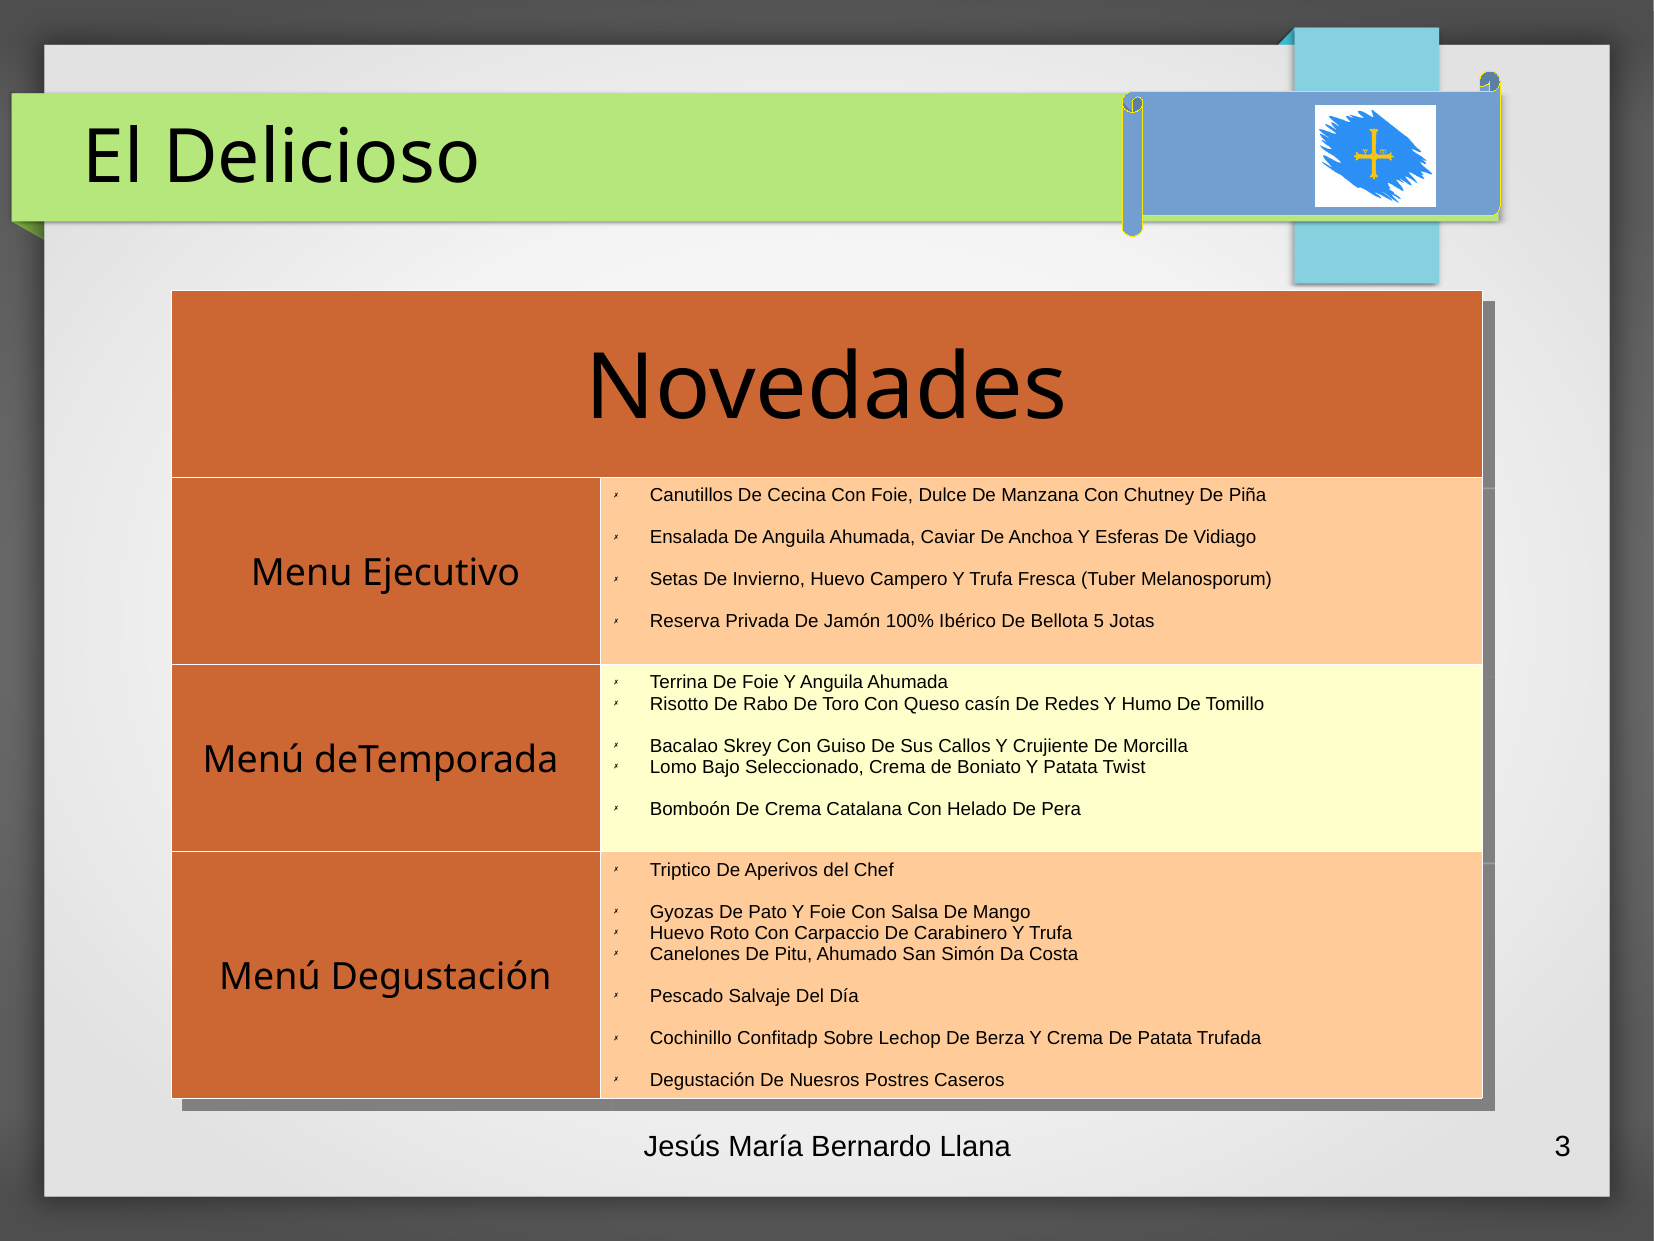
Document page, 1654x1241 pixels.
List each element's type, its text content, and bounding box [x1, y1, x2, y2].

picture [0, 0, 1654, 1241]
title El Delicioso [82, 94, 1124, 213]
table_cell Menu Ejecutivo [172, 478, 600, 664]
table_header Novedades [172, 291, 1482, 477]
text_box [1122, 70, 1501, 237]
table_cell Menú Degustación [172, 852, 600, 1098]
table_cell Triptico De Aperivos del Chef Gyozas De Pato Y Foie Con Salsa De Mango Huevo Roto Con Carpaccio De Carabinero Y Trufa Canelones De Pitu, Ahumado San Simón Da Costa Pescado Salvaje Del Día Cochinillo Confitadp Sobre Lechop De Berza Y Crema De Patata Trufada Degustación De Nuesros Postres Caseros [601, 852, 1482, 1098]
table_cell Terrina De Foie Y Anguila Ahumada Risotto De Rabo De Toro Con Queso casín De Redes Y Humo De Tomillo Bacalao Skrey Con Guiso De Sus Callos Y Crujiente De Morcilla Lomo Bajo Seleccionado, Crema de Boniato Y Patata Twist Bomboón De Crema Catalana Con Helado De Pera [601, 665, 1482, 851]
table_cell Canutillos De Cecina Con Foie, Dulce De Manzana Con Chutney De Piña Ensalada De Anguila Ahumada, Caviar De Anchoa Y Esferas De Vidiago Setas De Invierno, Huevo Campero Y Trufa Fresca (Tuber Melanosporum) Reserva Privada De Jamón 100% Ibérico De Bellota 5 Jotas [601, 478, 1482, 664]
table_cell Menú deTemporada [172, 665, 600, 851]
